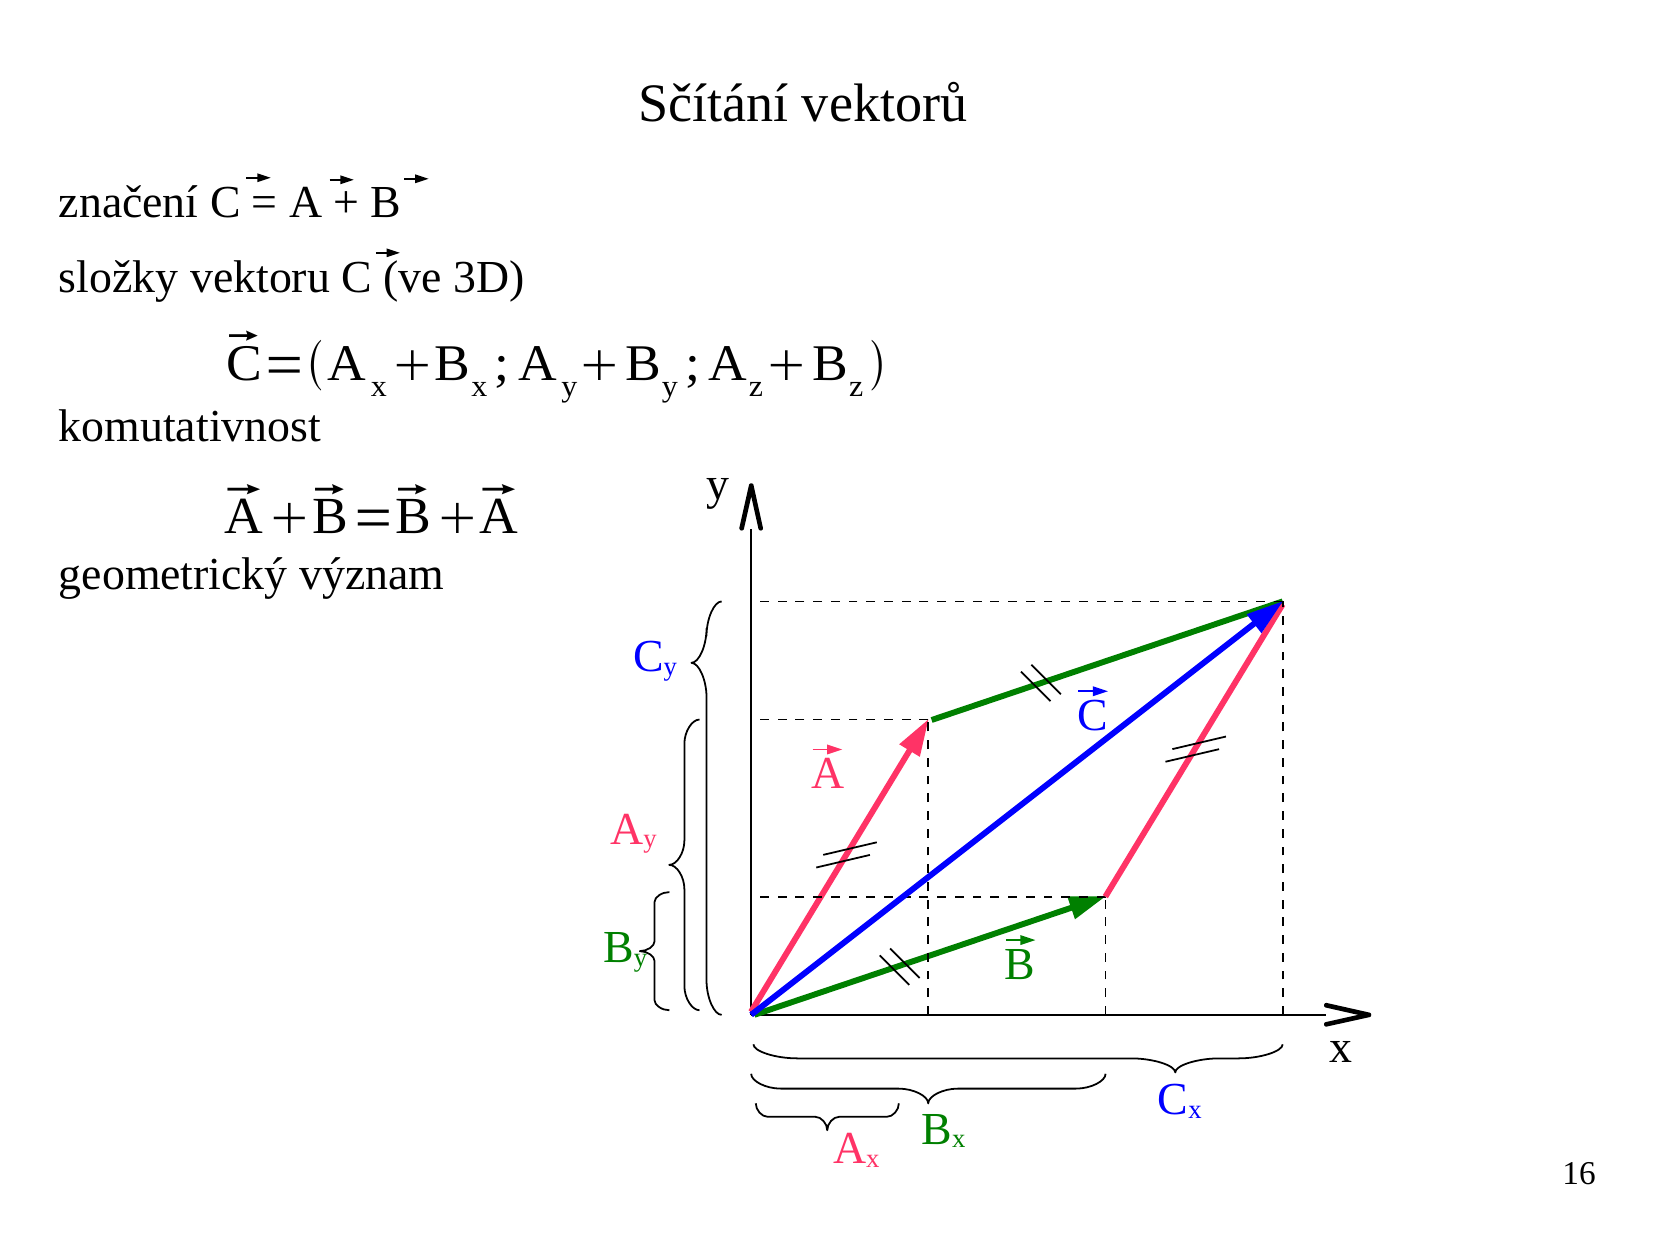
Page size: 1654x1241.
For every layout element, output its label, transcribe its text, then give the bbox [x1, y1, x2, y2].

text_box x [1314, 1014, 1404, 1086]
text_box Ax [833, 1122, 899, 1192]
text_box y [691, 451, 781, 522]
text_box By [603, 921, 670, 991]
text_box C [1077, 690, 1136, 750]
list značení C = A + B složky vektoru C (ve 3D) komutativnost geometrický význam [782, 627, 1261, 996]
text_box A [811, 748, 870, 809]
text_box Ay [610, 803, 677, 873]
list značení C = A + B složky vektoru C (ve 3D) komutativnost geometrický význam [59, 177, 1548, 996]
text_box Cy [633, 630, 699, 701]
title Sčítání vektorů [59, 0, 1548, 177]
chart [201, 482, 532, 550]
text_box Bx [921, 1103, 988, 1173]
text_box B [1004, 938, 1063, 999]
text_box Cx [1157, 1073, 1224, 1144]
chart [203, 328, 897, 404]
